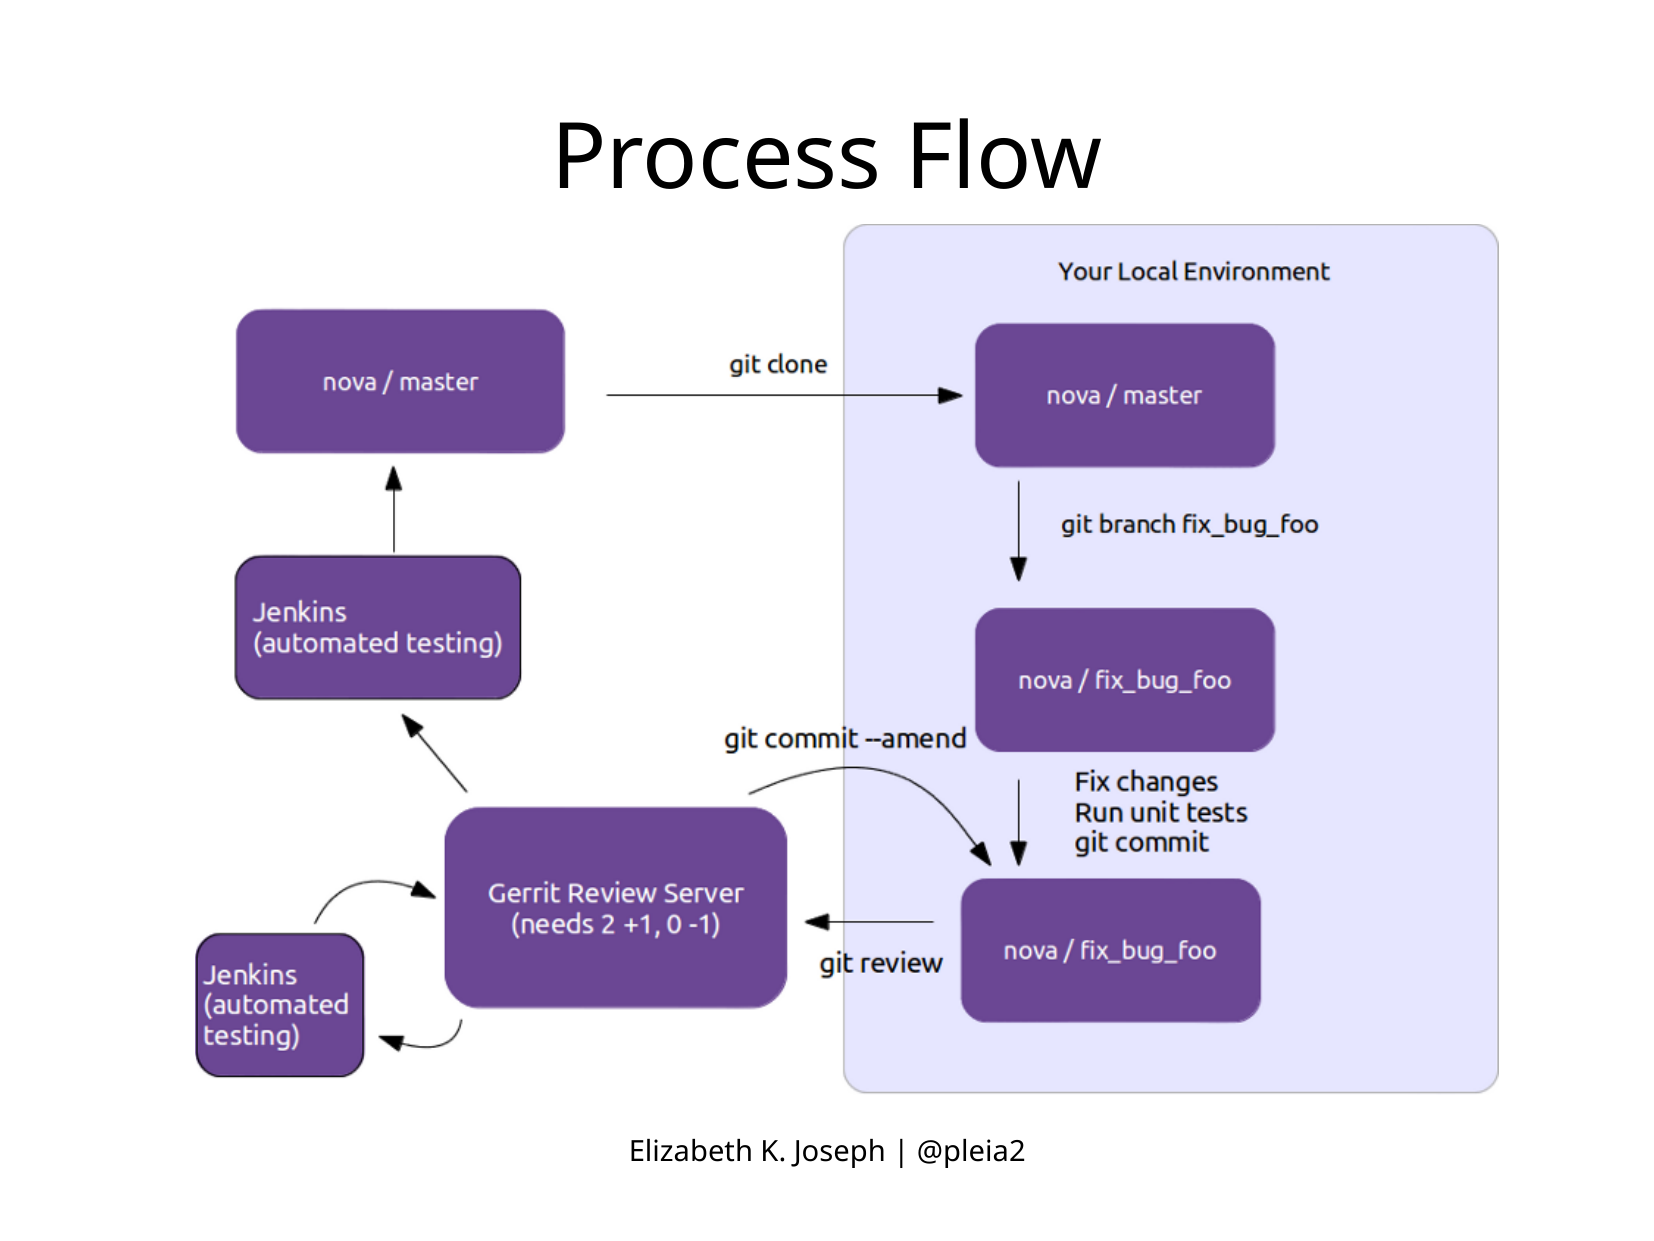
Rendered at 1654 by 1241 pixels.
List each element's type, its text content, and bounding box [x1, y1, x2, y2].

title Process Flow [82, 49, 1571, 257]
picture [195, 224, 1499, 1096]
